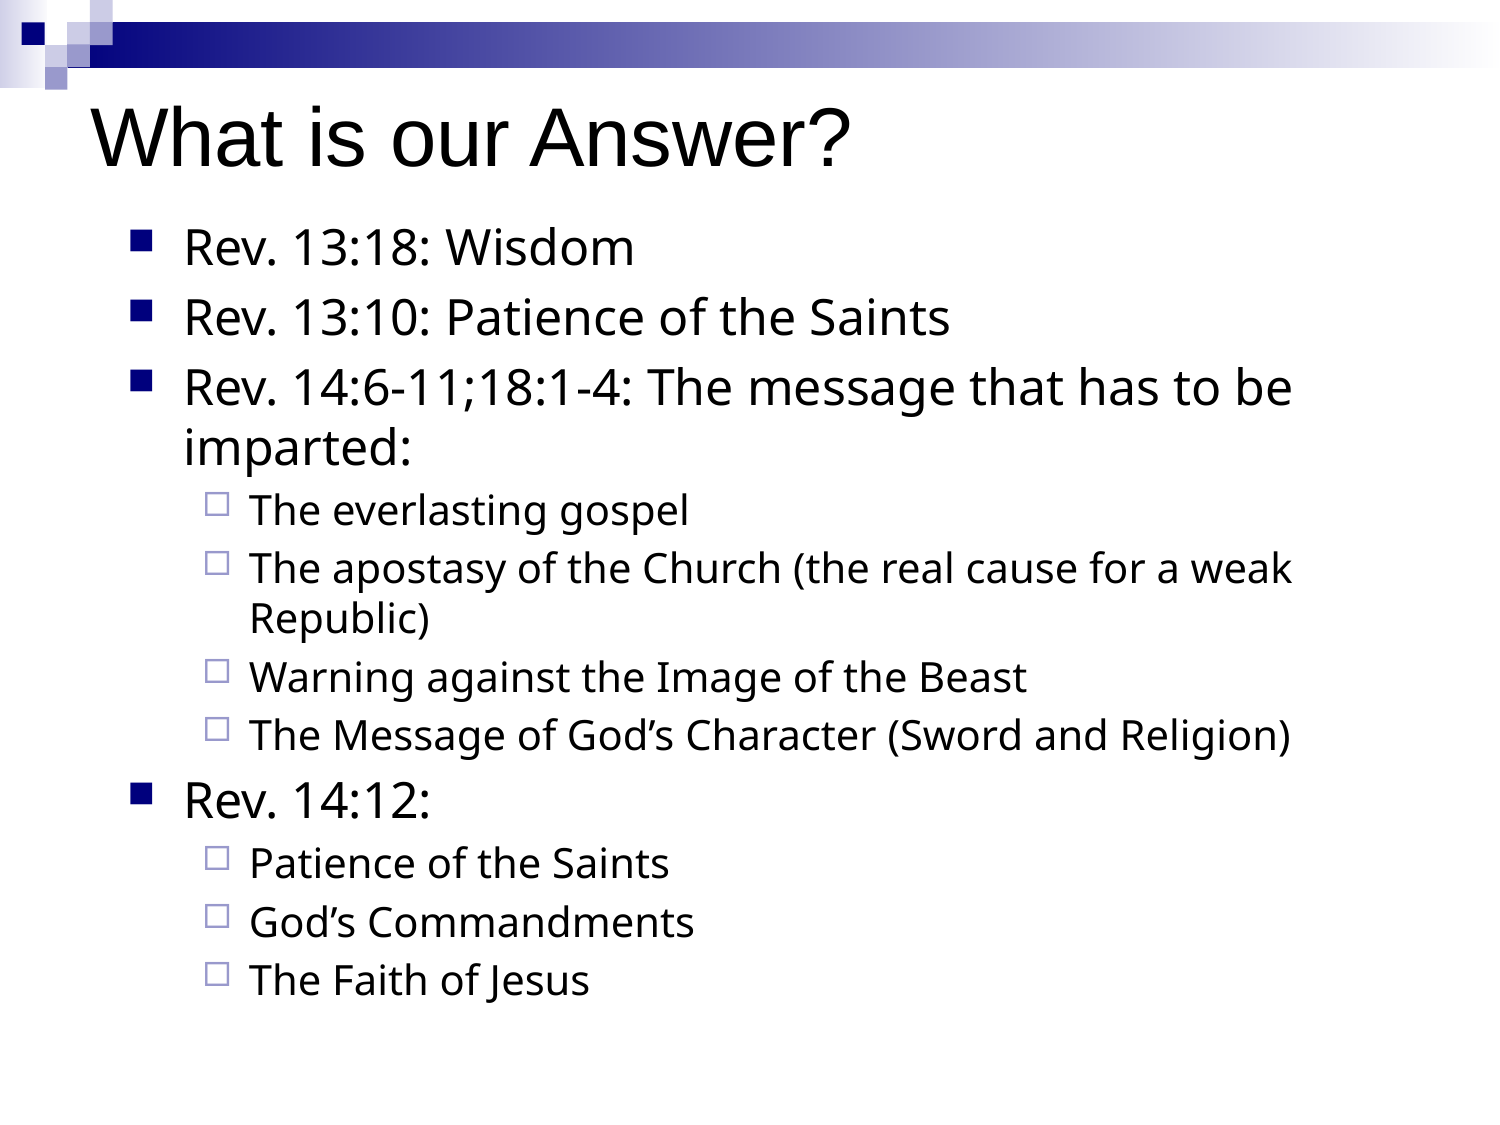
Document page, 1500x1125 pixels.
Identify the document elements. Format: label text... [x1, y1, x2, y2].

list Rev. 13:18: Wisdom Rev. 13:10: Patience of the Saints Rev. 14:6-11;18:1-4: The message that has to be imparted: The everlasting gospel The apostasy of the Church (the real cause for a weak Republic) Warning against the Image of the Beast The Message of God’s Character (Sword and Religion) Rev. 14:12: Patience of the Saints God’s Commandments The Faith of Jesus [112, 208, 1412, 1059]
title What is our Answer? [75, 66, 1425, 200]
